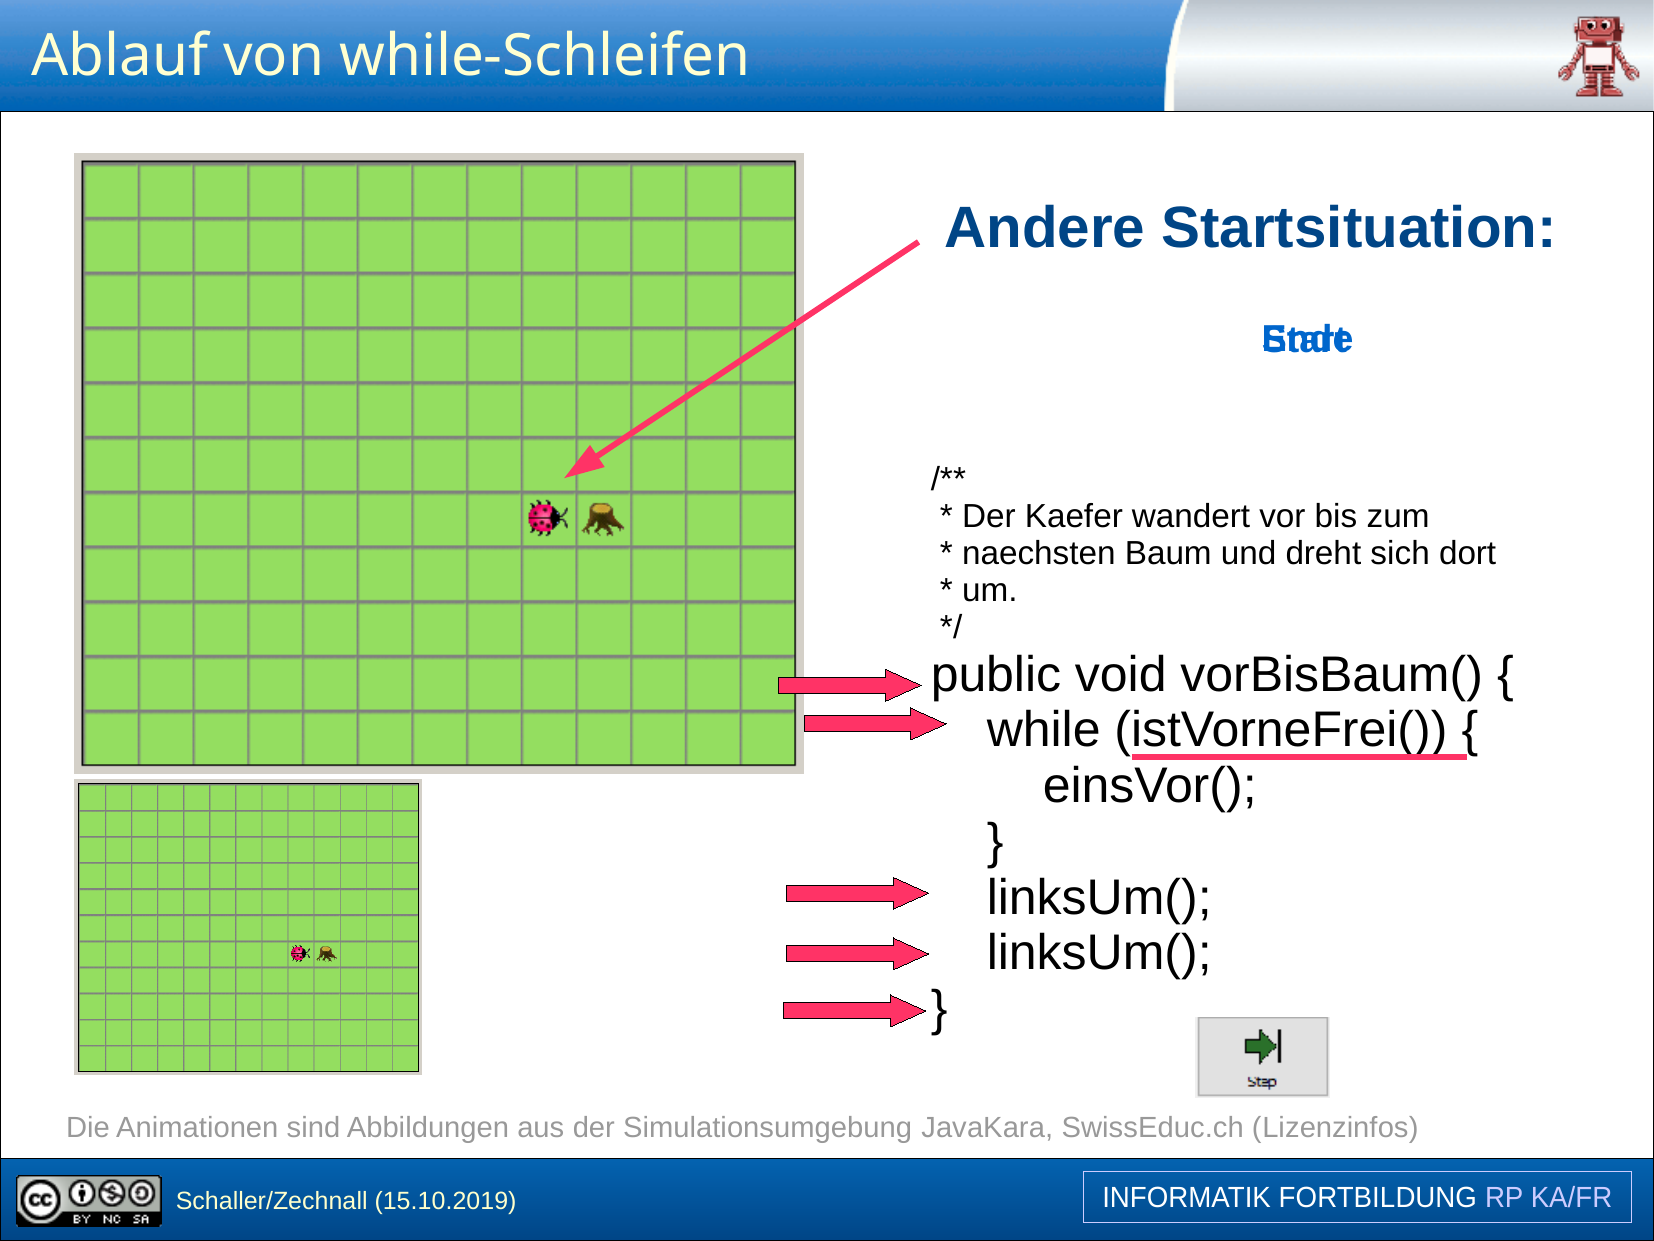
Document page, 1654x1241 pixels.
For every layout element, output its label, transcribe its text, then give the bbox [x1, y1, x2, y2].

title Ablauf von while-Schleifen [31, 14, 1151, 92]
list /** * Der Kaefer wandert vor bis zum * naechsten Baum und dreht sich dort * um. */ public void vorBisBaum() { while (istVorneFrei()) { einsVor(); } linksUm(); linksUm(); } [930, 460, 1654, 1115]
text_box [786, 877, 929, 910]
picture [74, 153, 804, 774]
picture [16, 1175, 162, 1227]
text_box Die Animationen sind Abbildungen aus der Simulationsumgebung JavaKara, SwissEduc.ch (Lizenzinfos) [51, 1104, 1528, 1185]
picture [0, 0, 1654, 111]
text_box [783, 994, 926, 1027]
text_box [786, 937, 929, 970]
text_box [804, 707, 947, 740]
text_box [778, 669, 922, 702]
text_box Andere Startsituation: [930, 187, 1603, 269]
picture [1195, 1017, 1330, 1098]
text_box Start [1230, 311, 1379, 385]
picture [74, 779, 422, 1075]
text_box Ende [1233, 309, 1382, 384]
